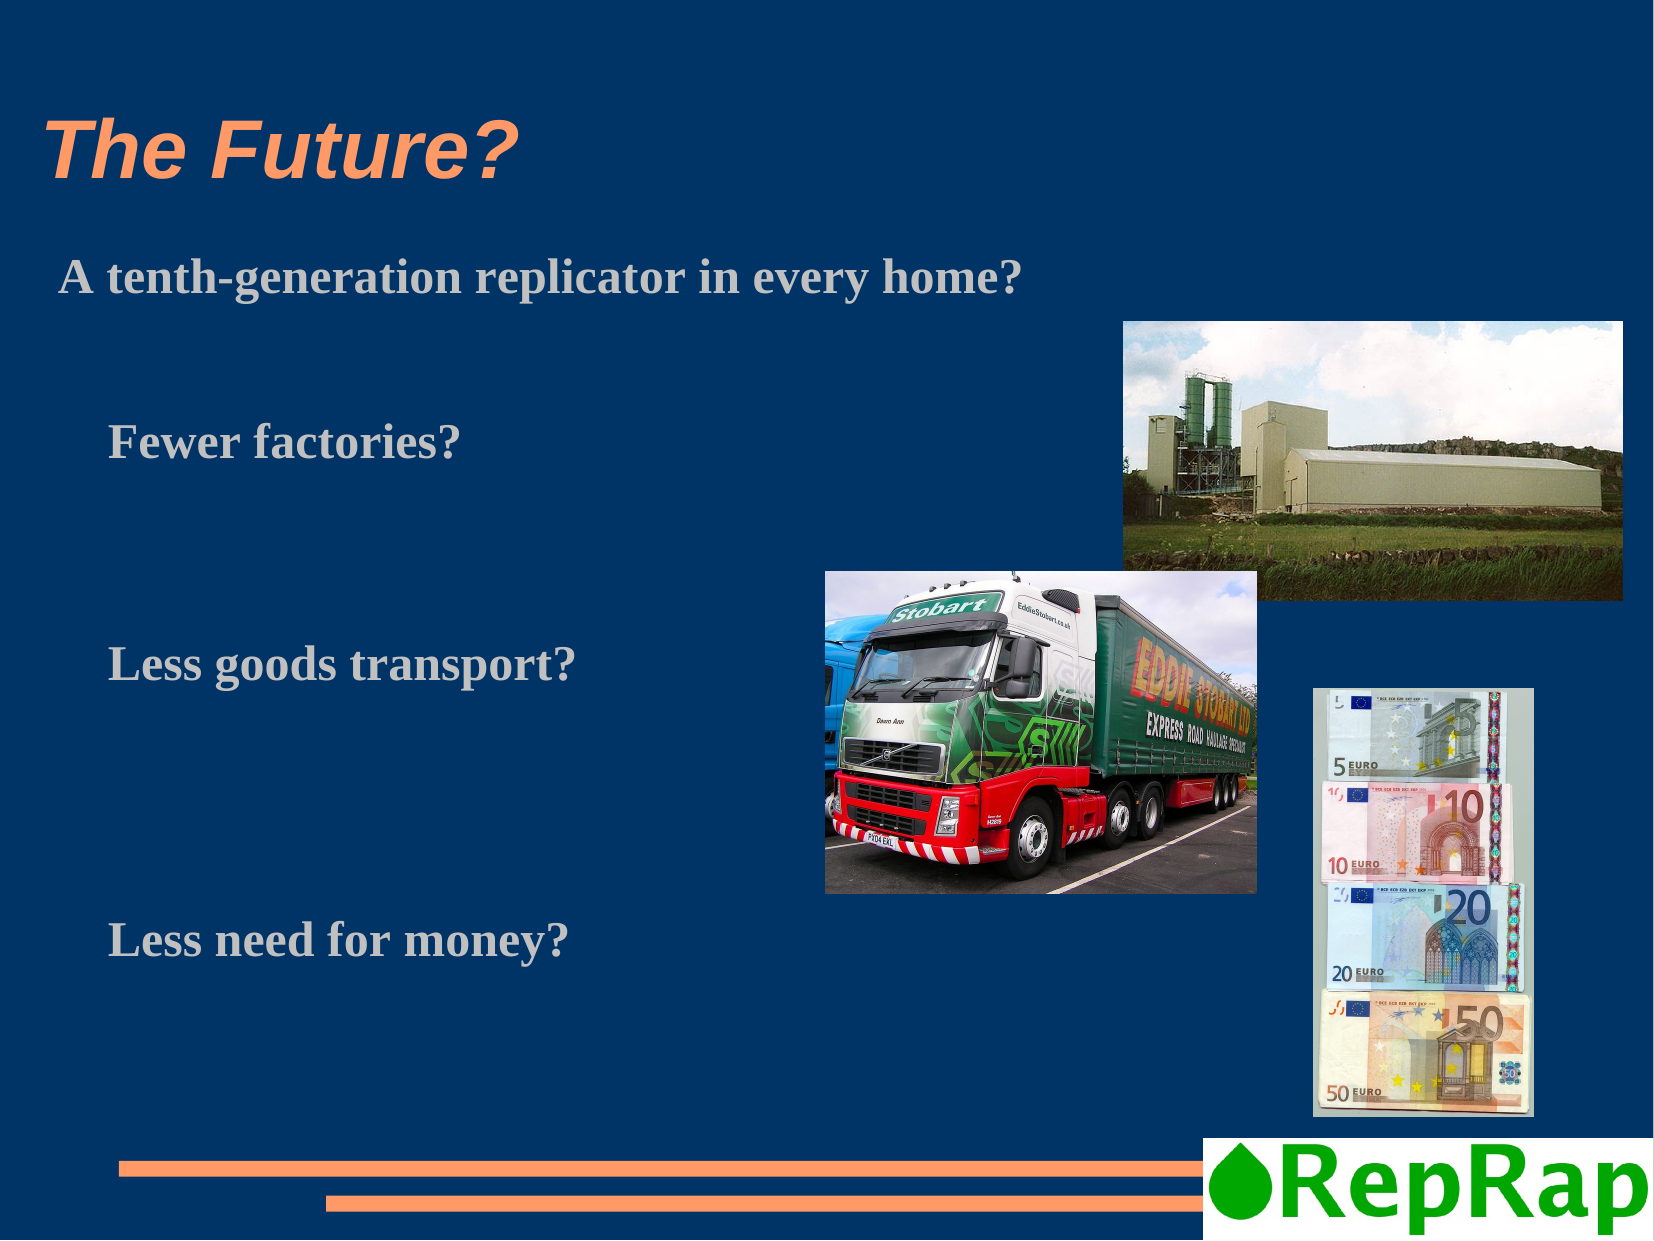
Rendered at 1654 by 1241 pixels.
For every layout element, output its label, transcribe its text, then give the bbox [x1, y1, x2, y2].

picture [1203, 1138, 1654, 1241]
text_box A tenth-generation replicator in every home? Fewer factories? Less goods transport? Less need for money? [57, 138, 1306, 1241]
picture [1313, 688, 1534, 1117]
picture [825, 321, 1623, 895]
title The Future? [40, 46, 1534, 254]
